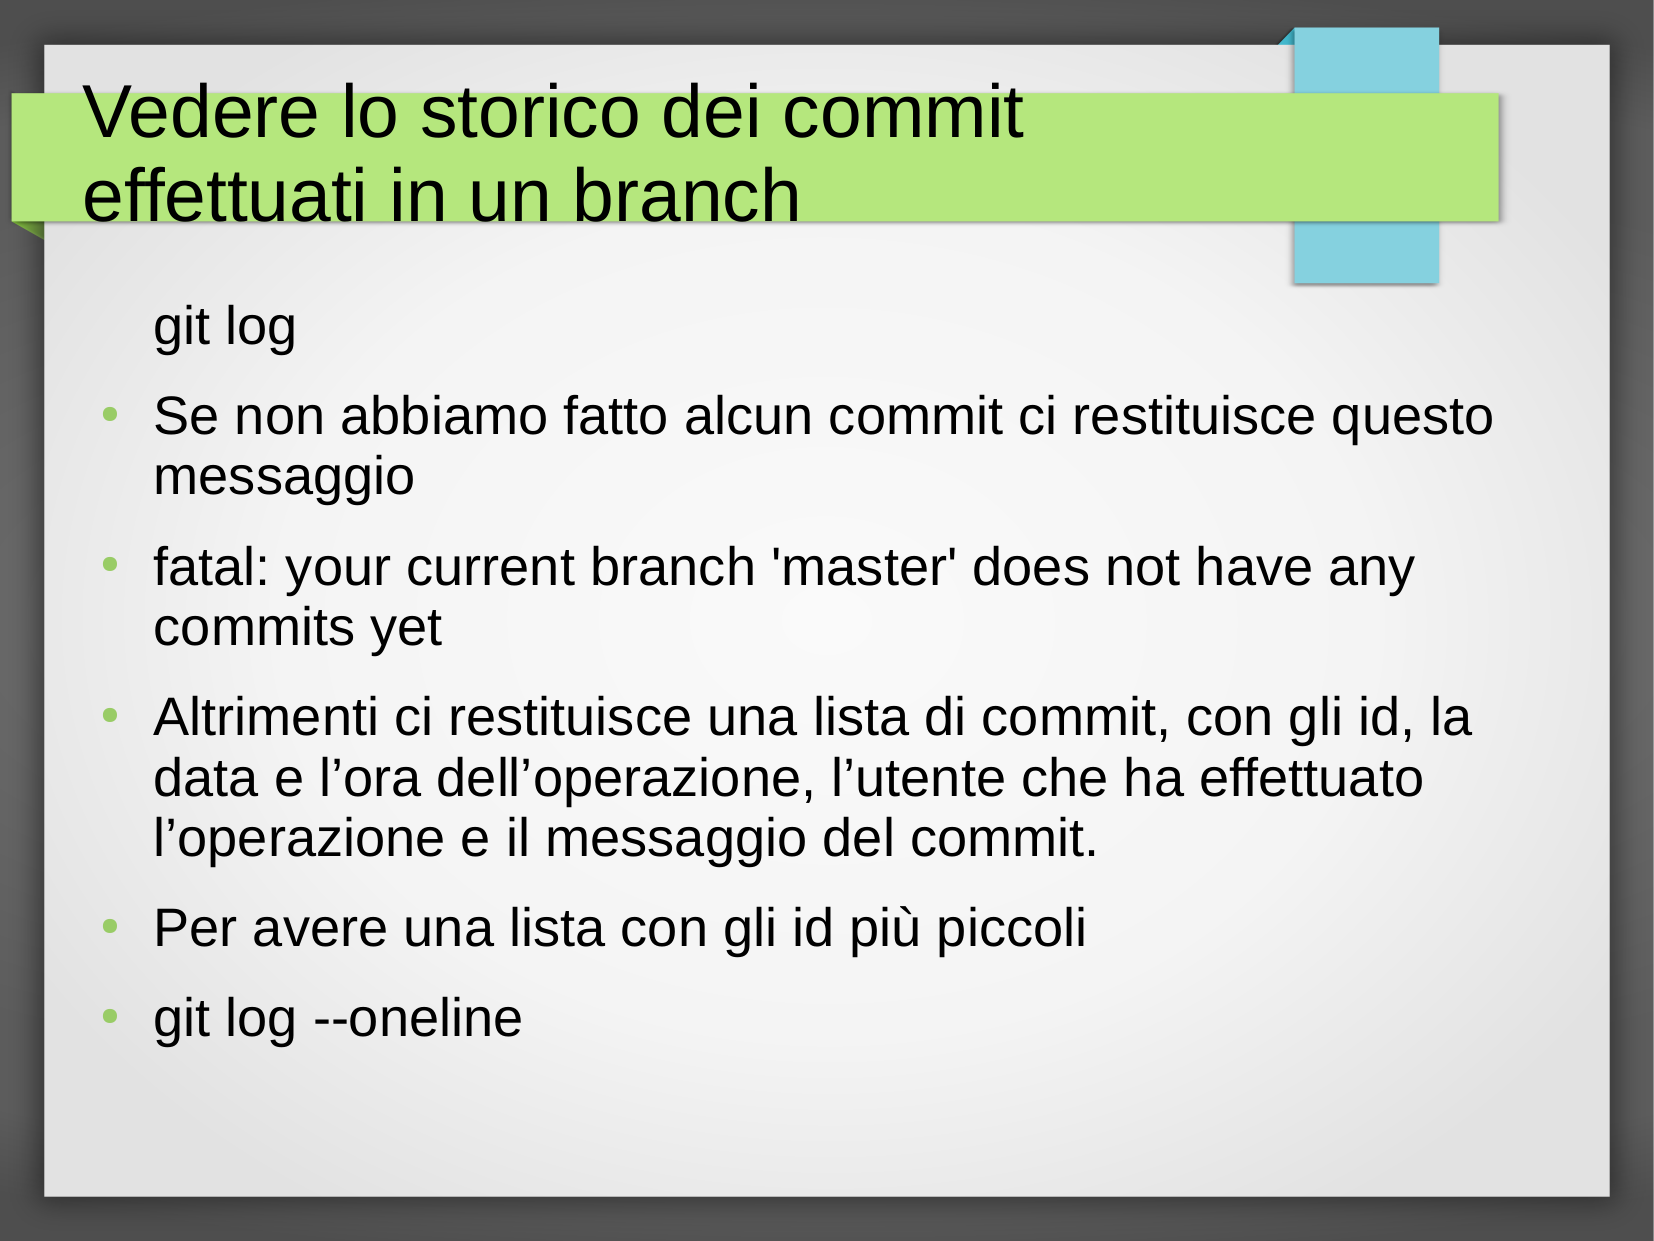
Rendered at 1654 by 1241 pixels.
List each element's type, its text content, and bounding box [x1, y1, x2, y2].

list git log Se non abbiamo fatto alcun commit ci restituisce questo messaggio fatal: your current branch 'master' does not have any commits yet Altrimenti ci restituisce una lista di commit, con gli id, la data e l’ora dell’operazione, l’utente che ha effettuato l’operazione e il messaggio del commit. Per avere una lista con gli id più piccoli git log --oneline [82, 295, 1571, 1134]
picture [0, 0, 1654, 1241]
title Vedere lo storico dei commit effettuati in un branch [82, 69, 1264, 238]
